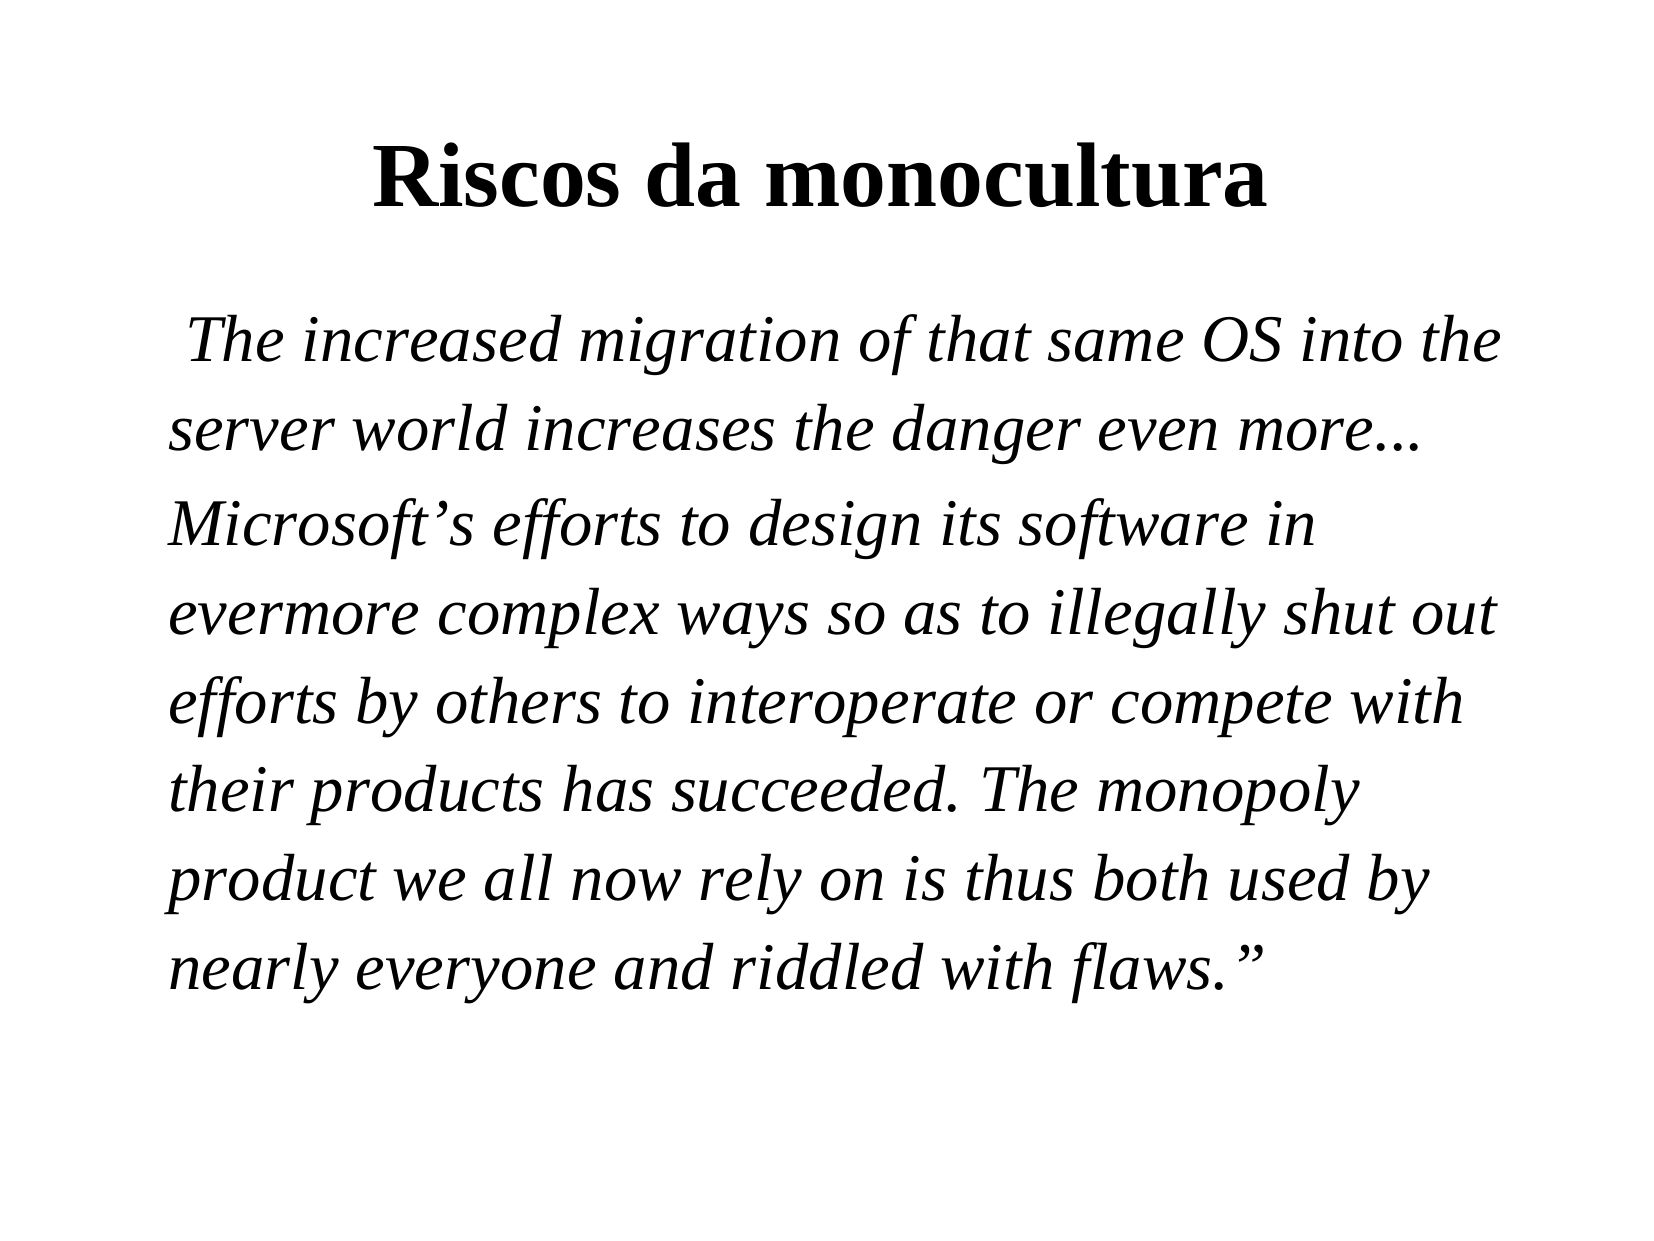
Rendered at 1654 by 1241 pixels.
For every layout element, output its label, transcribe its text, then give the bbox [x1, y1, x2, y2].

text_box The increased migration of that same OS into the server world increases the danger even more... Microsoft’s efforts to design its software in evermore complex ways so as to illegally shut out efforts by others to interoperate or compete with their products has succeeded. The monopoly product we all now rely on is thus both used by nearly everyone and riddled with flaws.” [168, 287, 1537, 1146]
title Riscos da monocultura [93, 81, 1549, 269]
